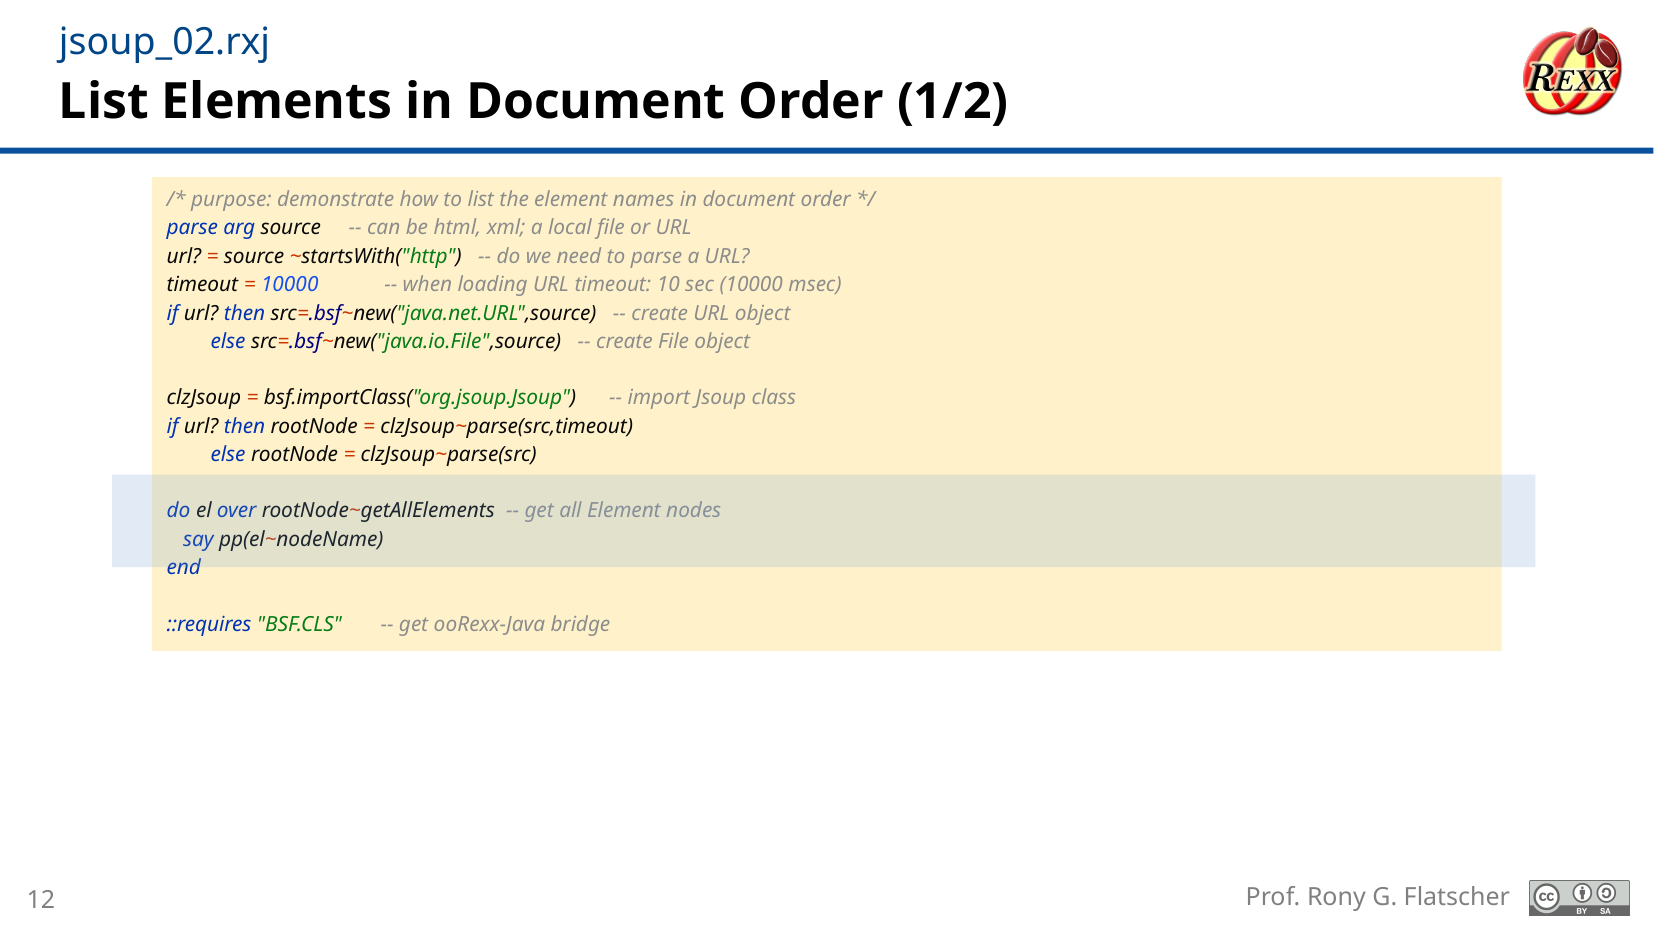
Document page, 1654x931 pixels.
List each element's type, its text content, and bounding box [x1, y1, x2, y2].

text_box [112, 474, 1536, 568]
text_box /* purpose: demonstrate how to list the element names in document order */ parse arg source -- can be html, xml; a local file or URL url? = source ~startsWith("http") -- do we need to parse a URL? timeout = 10000 -- when loading URL timeout: 10 sec (10000 msec) if url? then src=.bsf~new("java.net.URL",source) -- create URL object else src=.bsf~new("java.io.File",source) -- create File object clzJsoup = bsf.importClass("org.jsoup.Jsoup") -- import Jsoup class if url? then rootNode = clzJsoup~parse(src,timeout) else rootNode = clzJsoup~parse(src) do el over rootNode~getAllElements -- get all Element nodes say pp(el~nodeName) end ::requires "BSF.CLS" -- get ooRexx-Java bridge [151, 568, 1502, 651]
text_box /* purpose: demonstrate how to list the element names in document order */ parse arg source -- can be html, xml; a local file or URL url? = source ~startsWith("http") -- do we need to parse a URL? timeout = 10000 -- when loading URL timeout: 10 sec (10000 msec) if url? then src=.bsf~new("java.net.URL",source) -- create URL object else src=.bsf~new("java.io.File",source) -- create File object clzJsoup = bsf.importClass("org.jsoup.Jsoup") -- import Jsoup class if url? then rootNode = clzJsoup~parse(src,timeout) else rootNode = clzJsoup~parse(src) do el over rootNode~getAllElements -- get all Element nodes say pp(el~nodeName) end ::requires "BSF.CLS" -- get ooRexx-Java bridge [151, 177, 1502, 474]
title jsoup_02.rxj List Elements in Document Order (1/2) [0, 0, 1625, 148]
